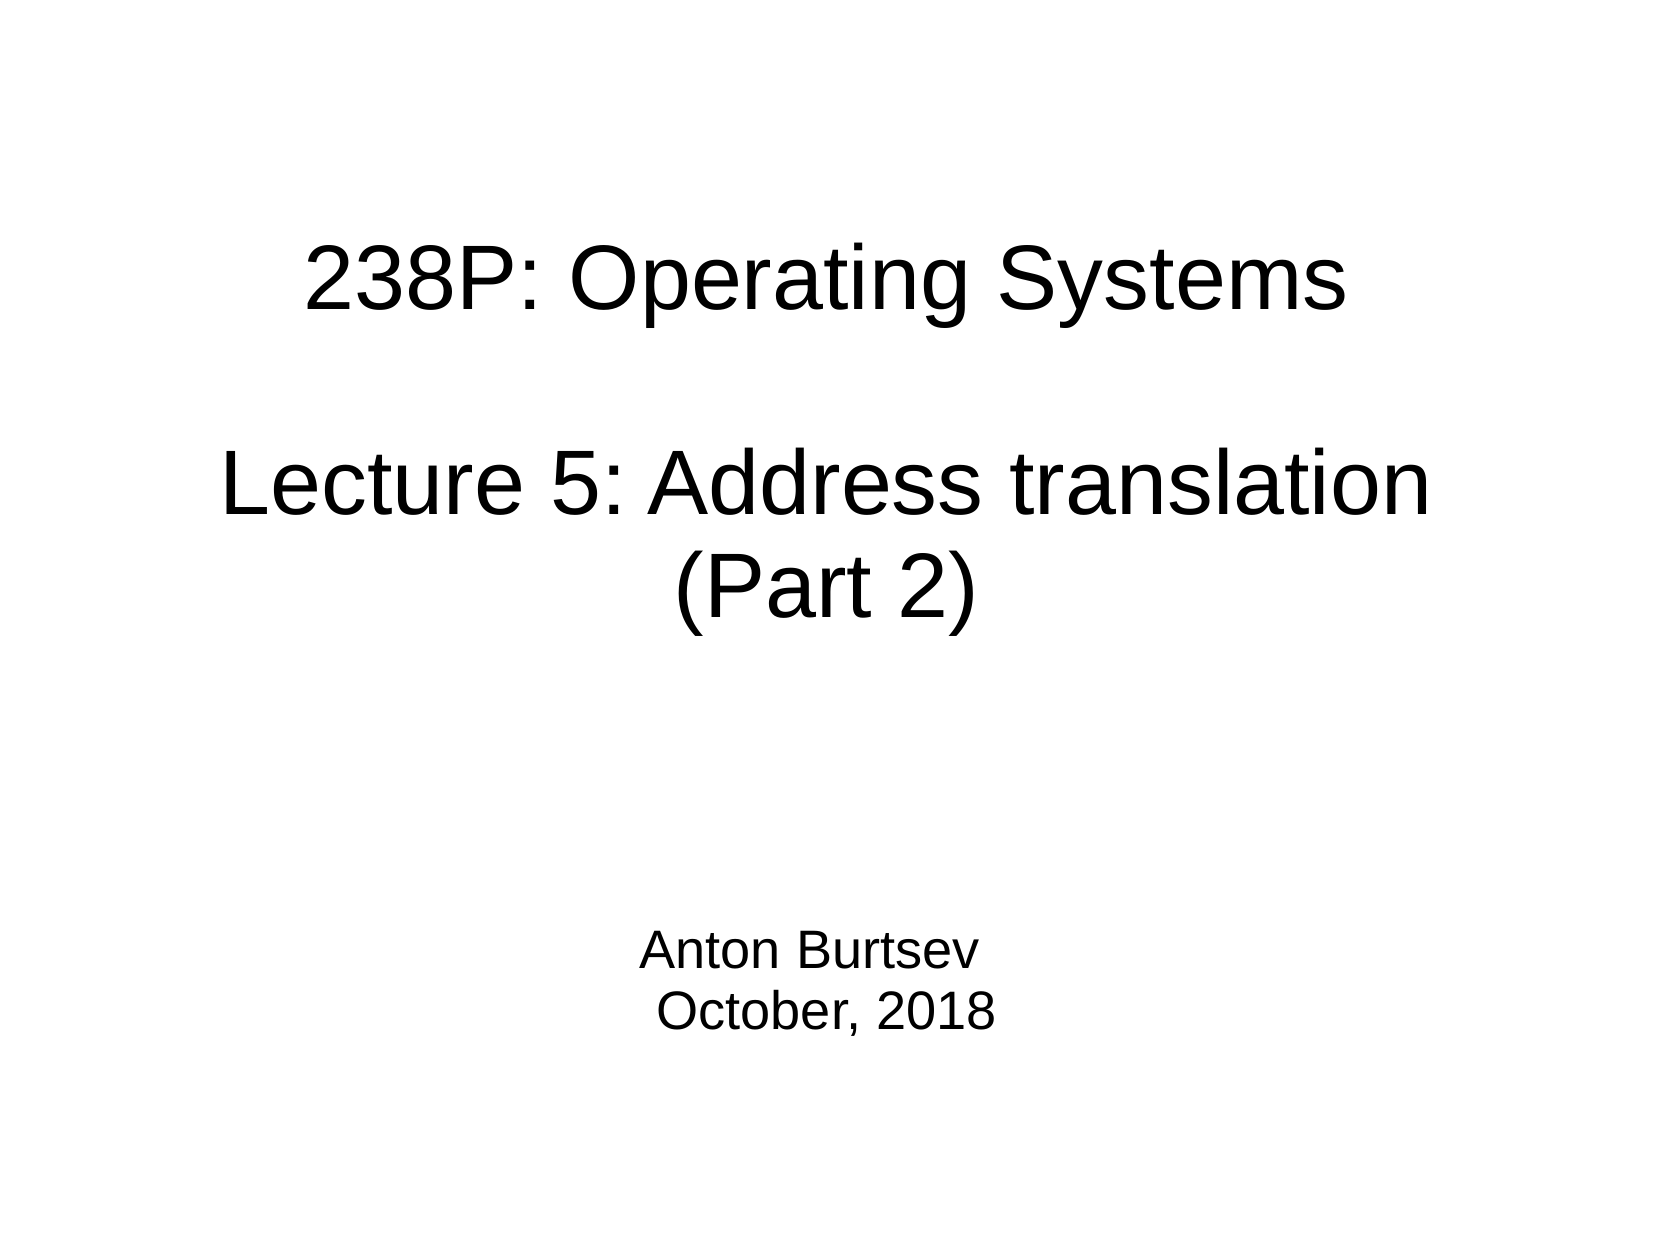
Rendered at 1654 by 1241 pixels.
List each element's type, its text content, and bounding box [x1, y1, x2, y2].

title 238P: Operating Systems Lecture 5: Address translation (Part 2) [82, 113, 1571, 637]
subtitle Anton Burtsev October, 2018 [82, 637, 1571, 1109]
